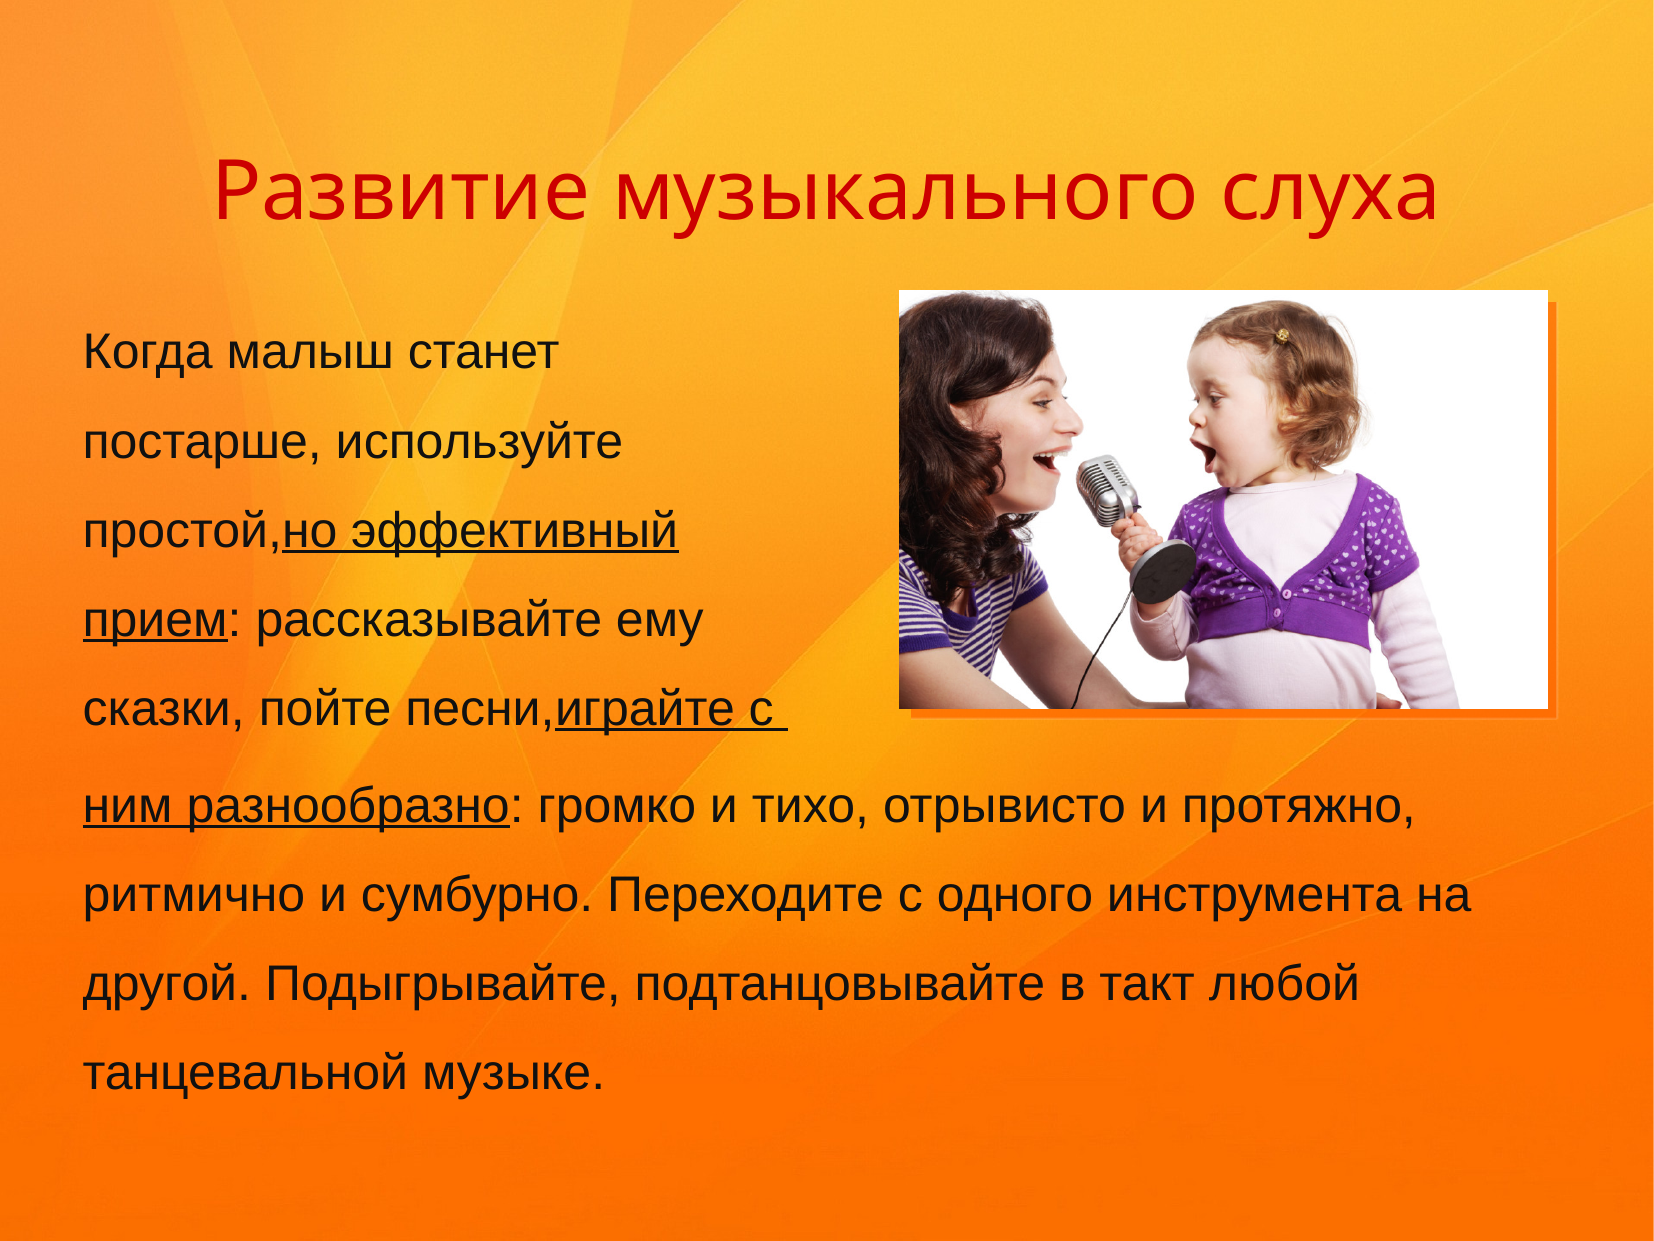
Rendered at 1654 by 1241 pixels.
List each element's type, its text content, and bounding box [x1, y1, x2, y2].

list Когда малыш станет постарше, используйте простой,но эффективный прием: рассказывайте ему сказки, пойте песни,играйте с [82, 290, 809, 743]
list ним разнообразно: громко и тихо, отрывисто и протяжно, ритмично и сумбурно. Переходите с одного инструмента на другой. Подыгрывайте, подтанцовывайте в такт любой танцевальной музыке. [82, 743, 1571, 1134]
title Развитие музыкального слуха [82, 49, 1571, 257]
picture [0, 0, 1654, 1241]
